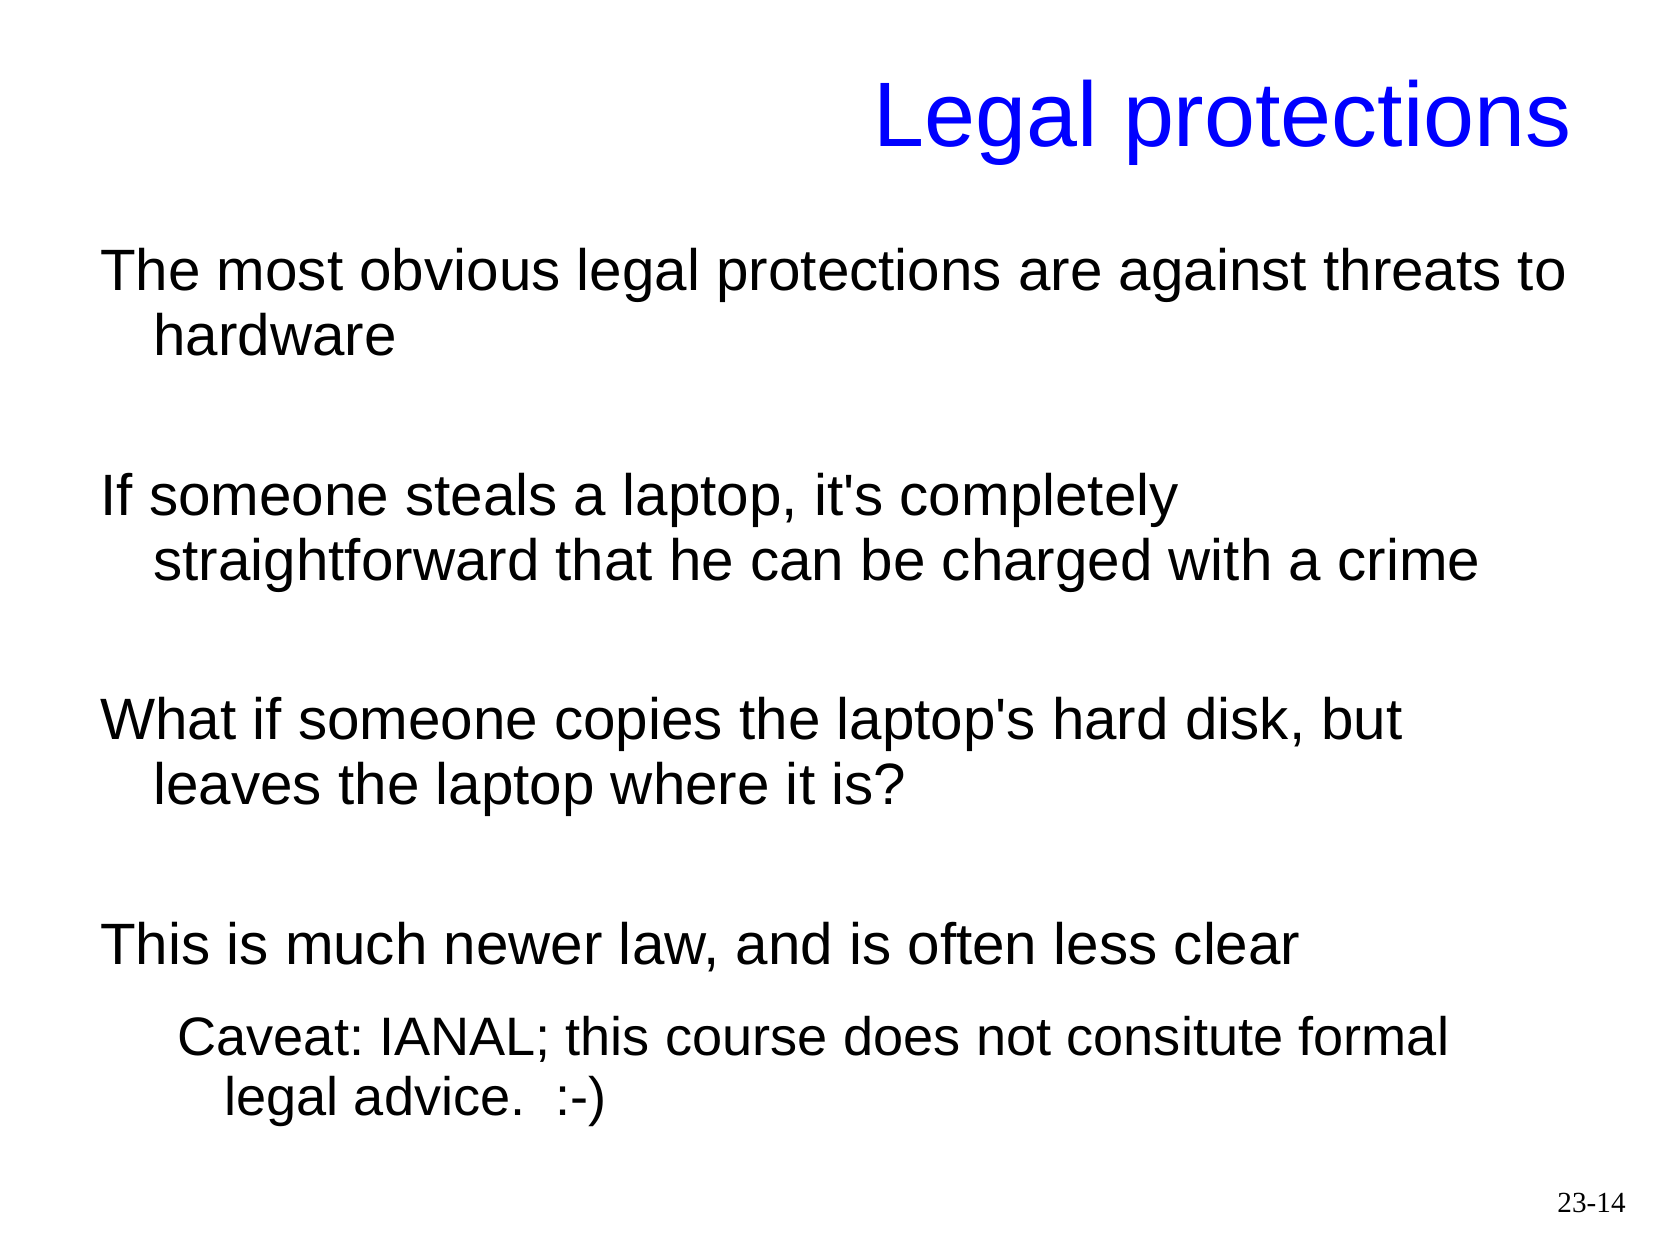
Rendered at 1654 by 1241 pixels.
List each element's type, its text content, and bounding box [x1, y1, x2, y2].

list The most obvious legal protections are against threats to hardware If someone steals a laptop, it's completely straightforward that he can be charged with a crime What if someone copies the laptop's hard disk, but leaves the laptop where it is? This is much newer law, and is often less clear Caveat: IANAL; this course does not consitute formal legal advice. :-) [82, 237, 1571, 1156]
title Legal protections [84, 18, 1573, 211]
